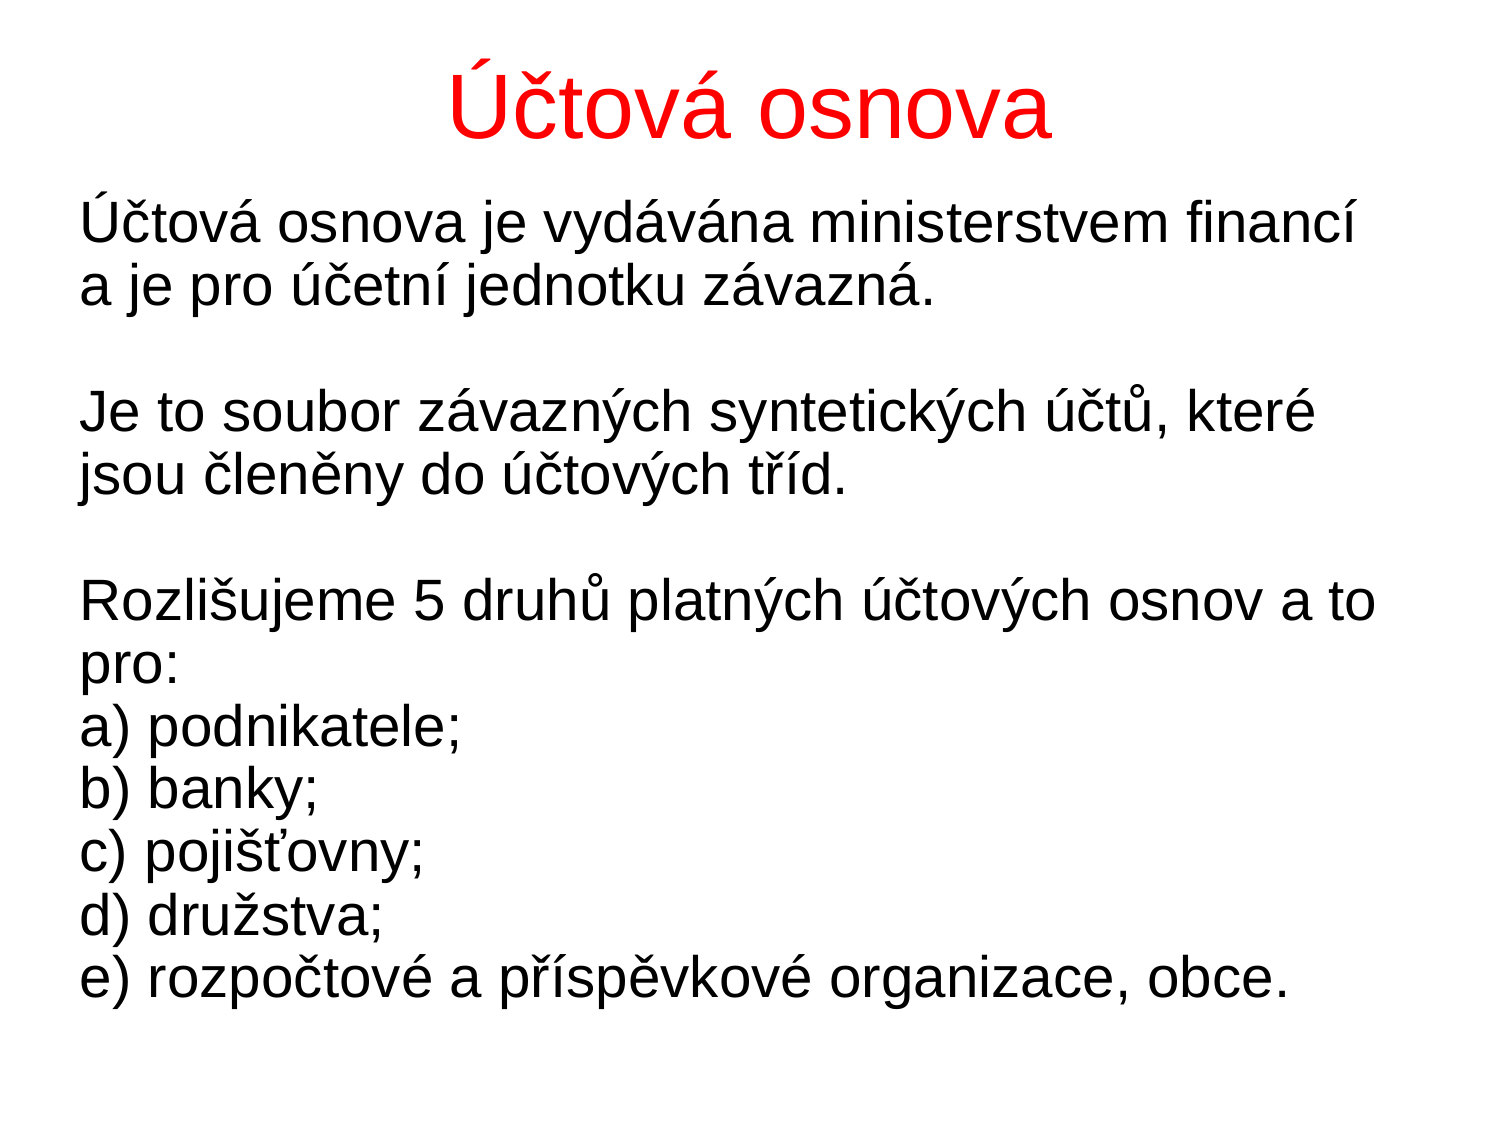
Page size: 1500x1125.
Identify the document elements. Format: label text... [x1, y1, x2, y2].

title Účtová osnova [76, 30, 1424, 173]
list Účtová osnova je vydávána ministerstvem financí a je pro účetní jednotku závazná. Je to soubor závazných syntetických účtů, které jsou členěny do účtových tříd. Rozlišujeme 5 druhů platných účtových osnov a to pro: a) podnikatele; b) banky; c) pojišťovny; d) družstva; e) rozpočtové a příspěvkové organizace, obce. [64, 184, 1427, 1125]
